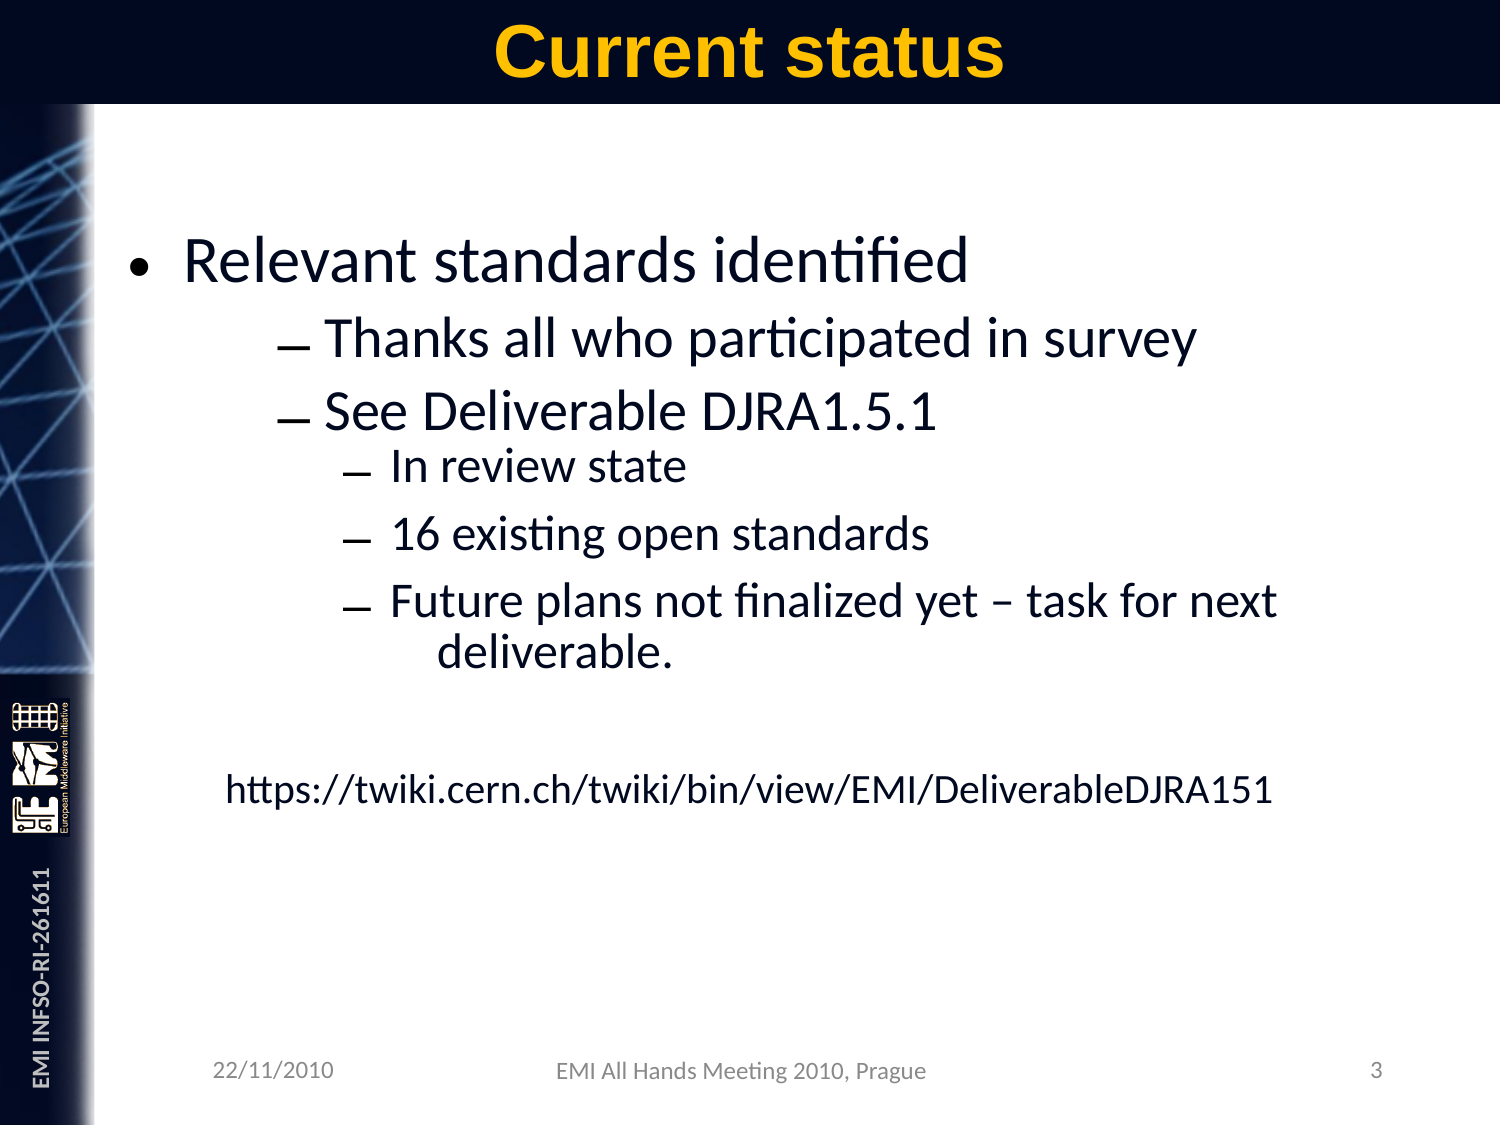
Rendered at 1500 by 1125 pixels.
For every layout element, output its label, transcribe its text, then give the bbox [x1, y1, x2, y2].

picture [0, 104, 106, 1125]
title Current status [0, 0, 1500, 104]
list Relevant standards identified Thanks all who participated in survey See Deliverable DJRA1.5.1 In review state 16 existing open standards Future plans not finalized yet – task for next deliverable. https://twiki.cern.ch/twiki/bin/view/EMI/DeliverableDJRA151 [112, 224, 1426, 1013]
text_box <number> [1354, 1042, 1424, 1103]
